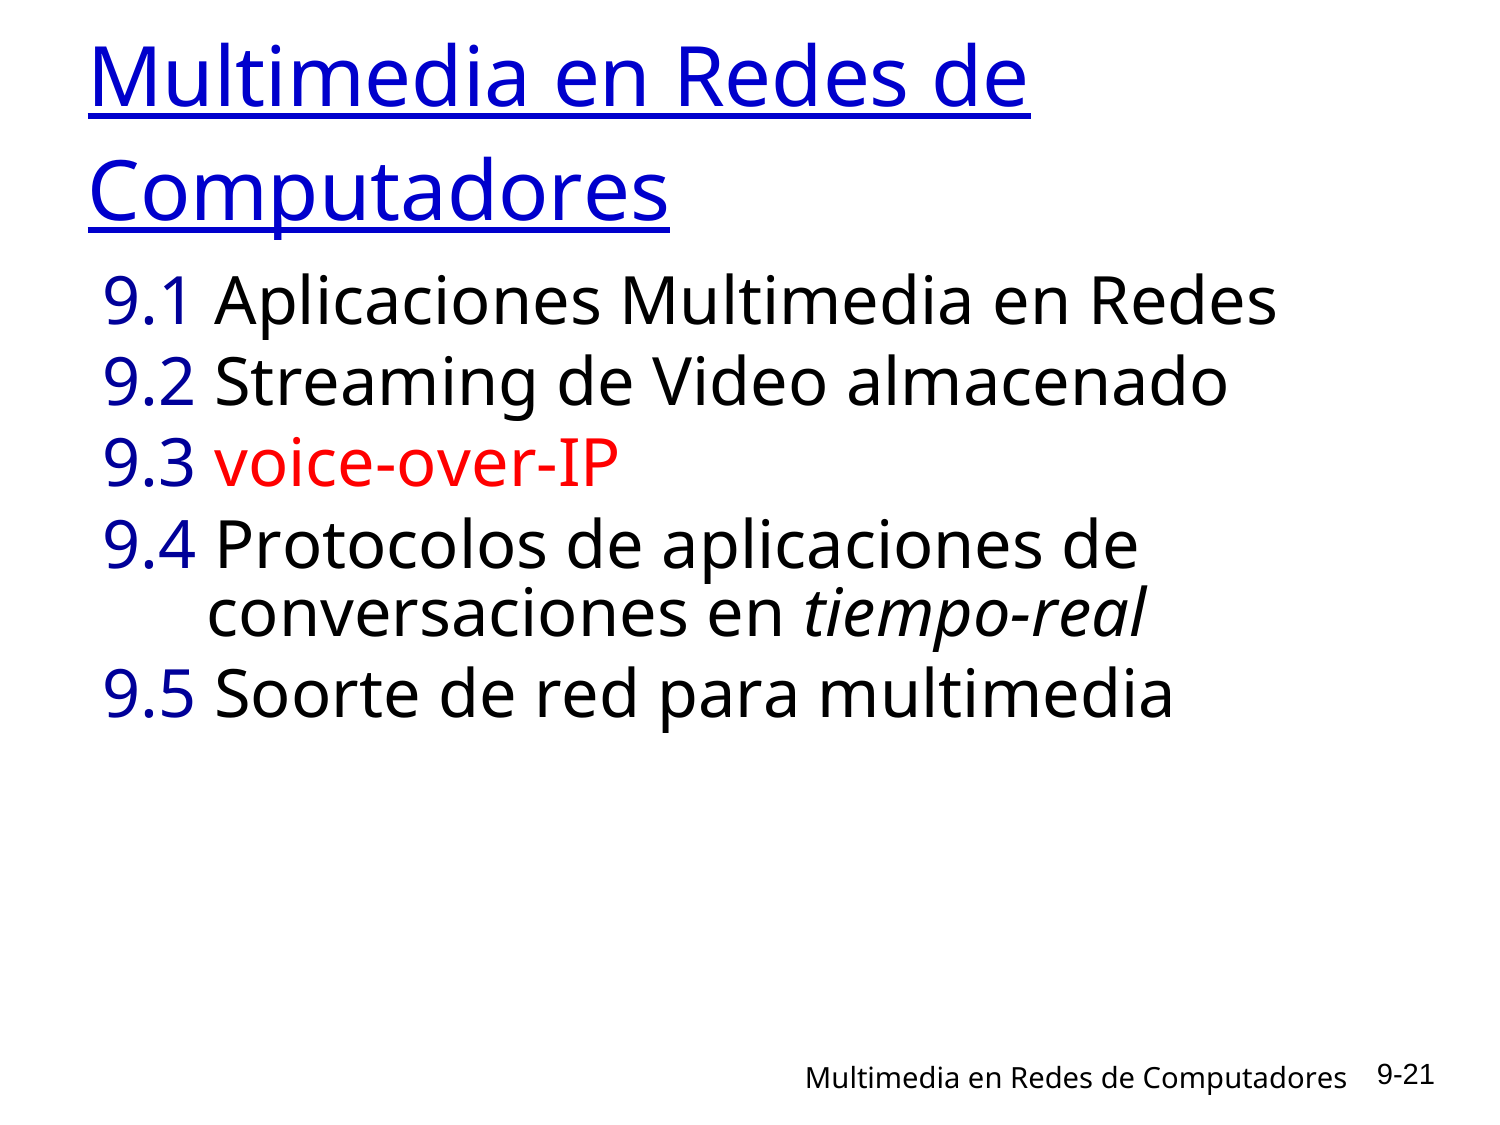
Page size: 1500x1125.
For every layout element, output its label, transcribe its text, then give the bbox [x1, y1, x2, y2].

title Multimedia en Redes de Computadores [87, 37, 1363, 226]
text_box 9.1 Aplicaciones Multimedia en Redes 9.2 Streaming de Video almacenado 9.3 voice-over-IP 9.4 Protocolos de aplicaciones de conversaciones en tiempo-real 9.5 Soorte de red para multimedia [87, 262, 1361, 1025]
